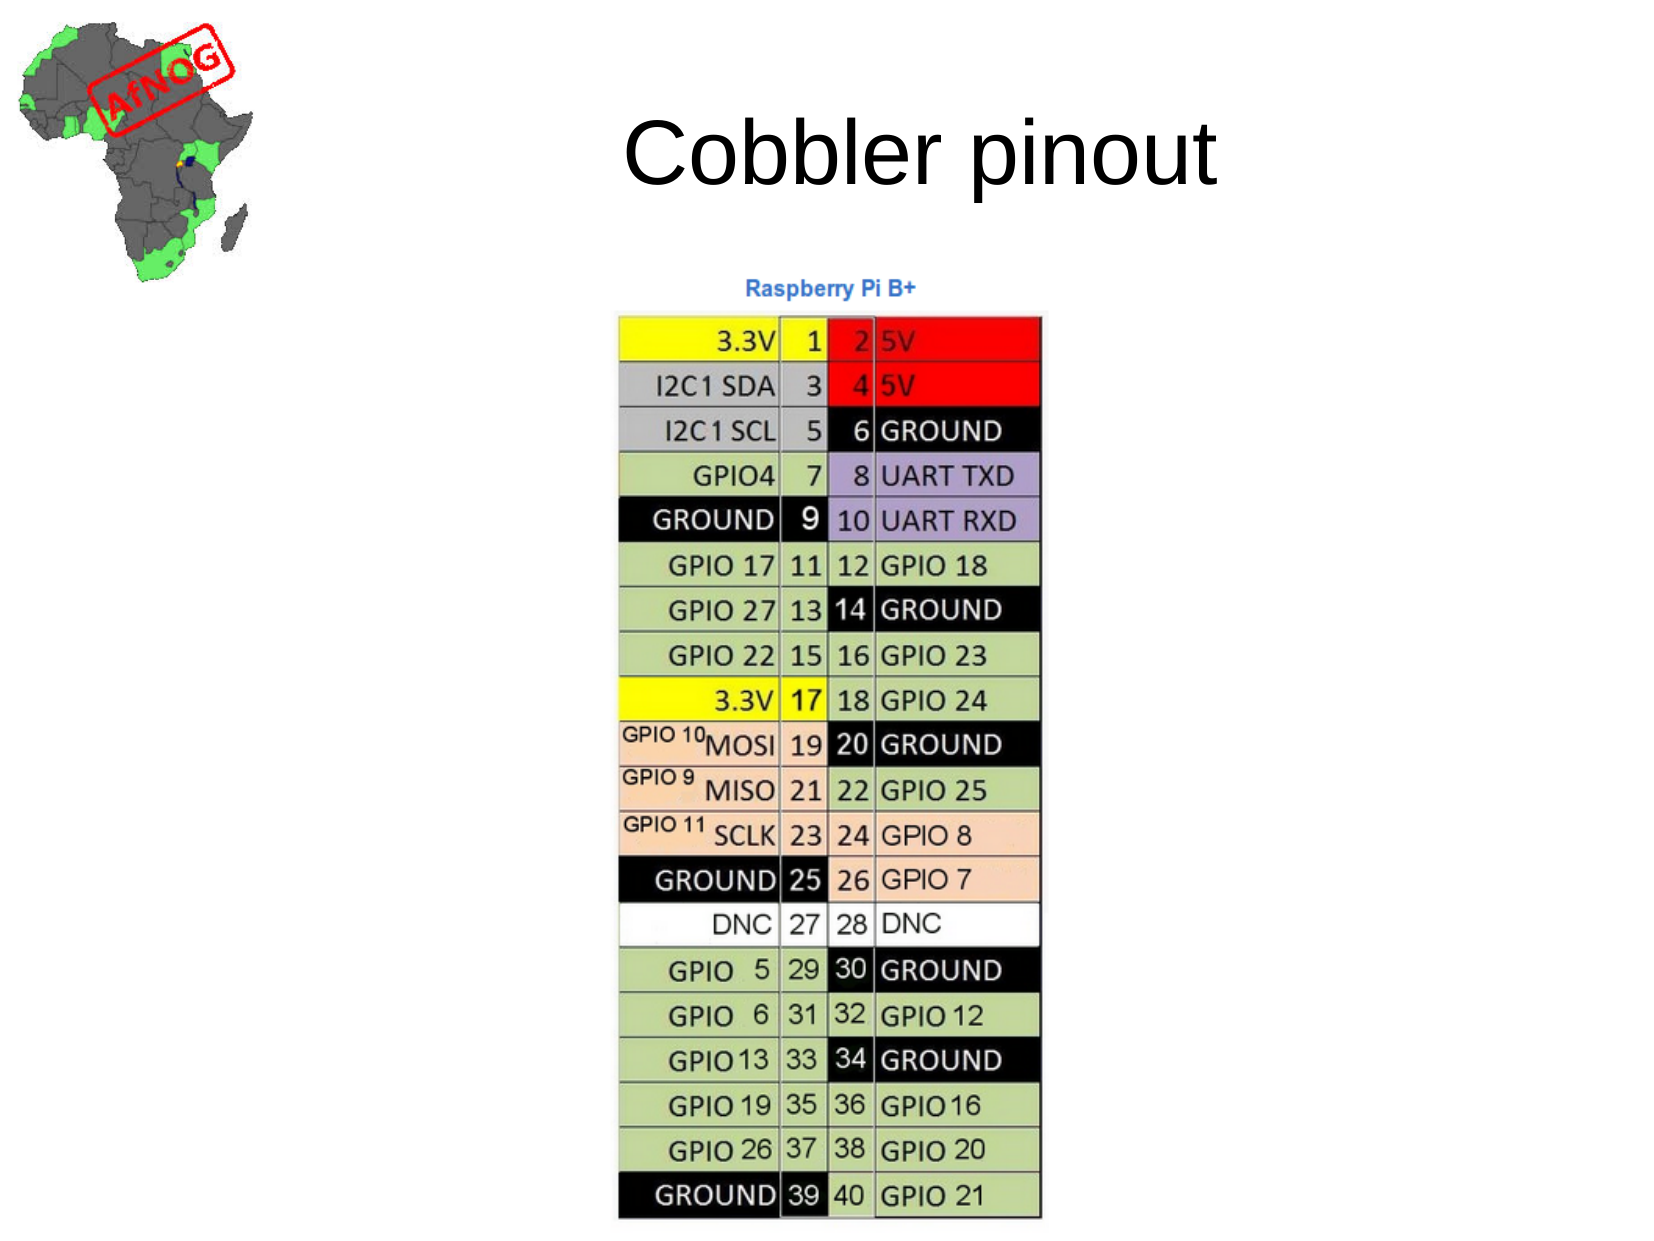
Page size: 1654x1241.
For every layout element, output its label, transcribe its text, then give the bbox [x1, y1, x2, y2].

picture [600, 256, 1077, 1241]
title Cobbler pinout [270, 49, 1571, 257]
picture [9, 0, 259, 291]
